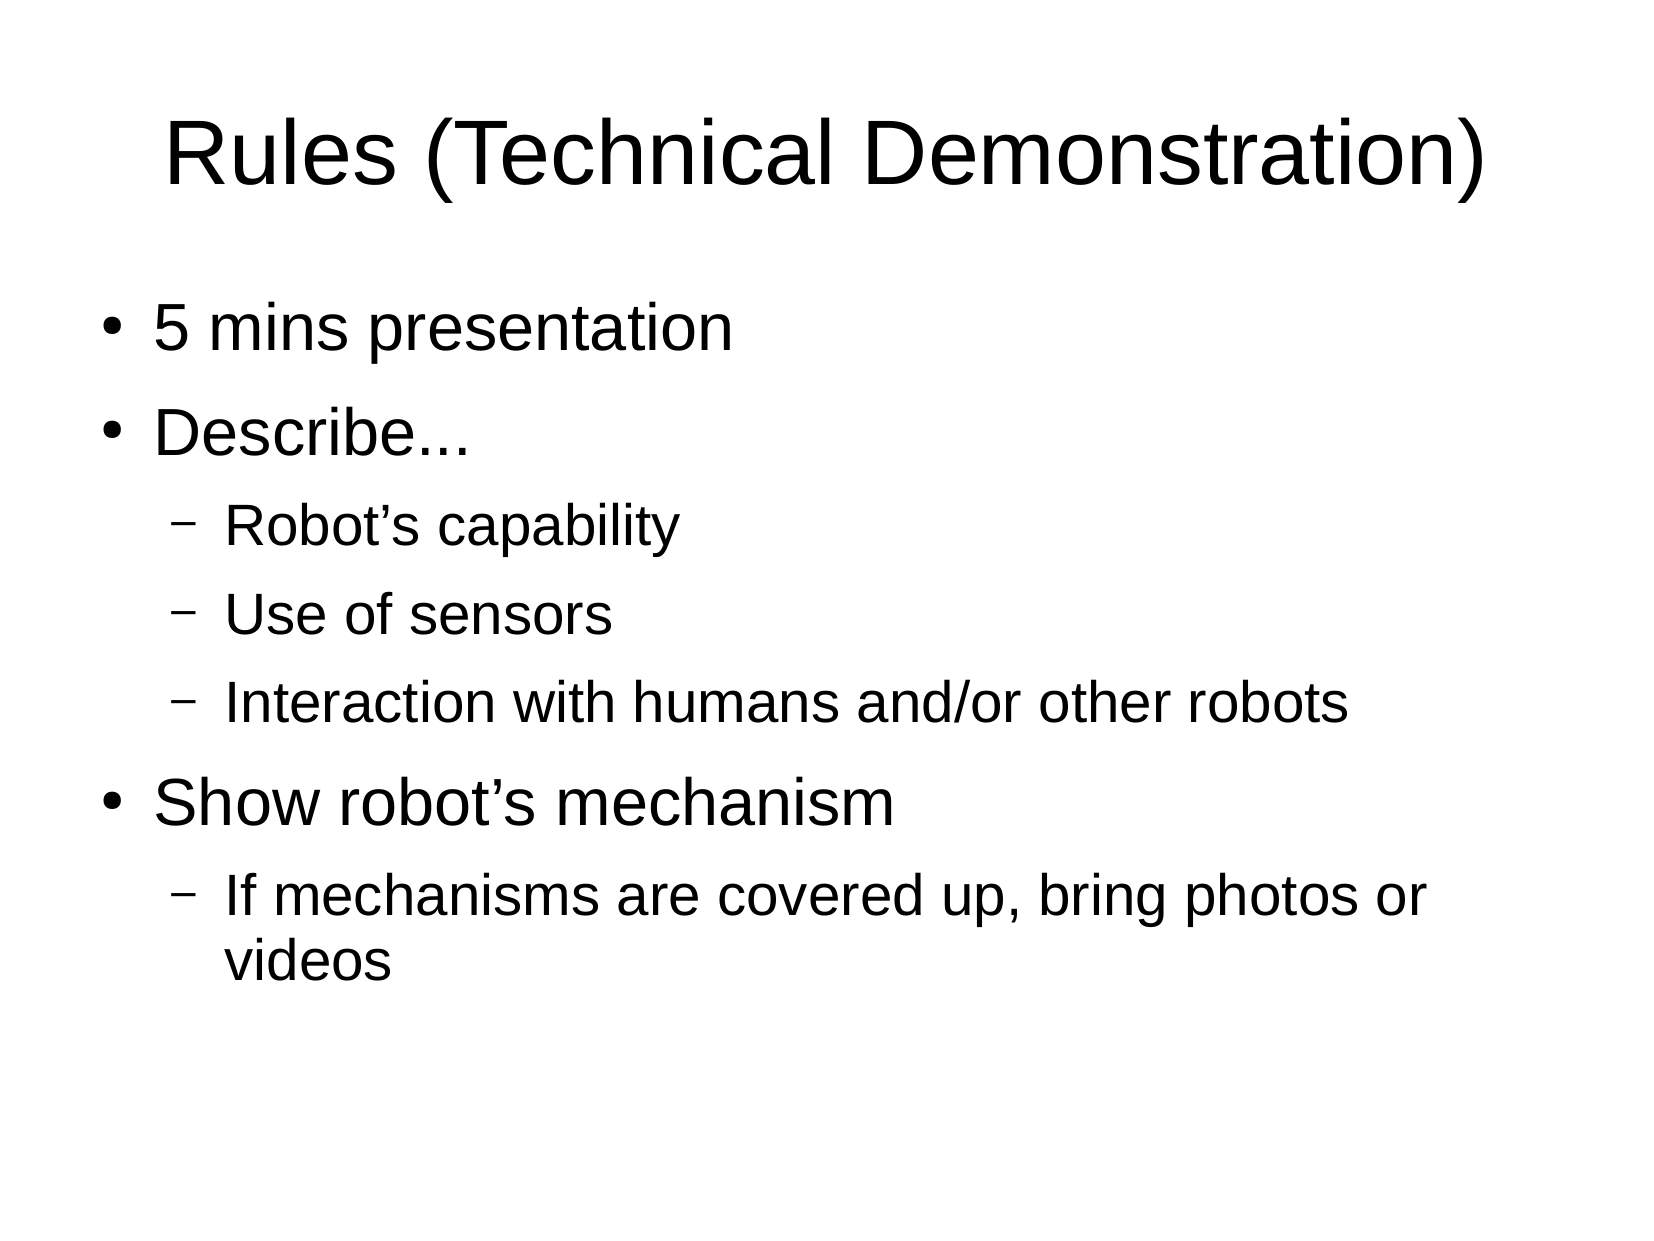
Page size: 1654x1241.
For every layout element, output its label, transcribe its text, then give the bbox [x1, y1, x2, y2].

list 5 mins presentation Describe... Robot’s capability Use of sensors Interaction with humans and/or other robots Show robot’s mechanism If mechanisms are covered up, bring photos or videos [82, 290, 1571, 1010]
title Rules (Technical Demonstration) [82, 49, 1571, 257]
